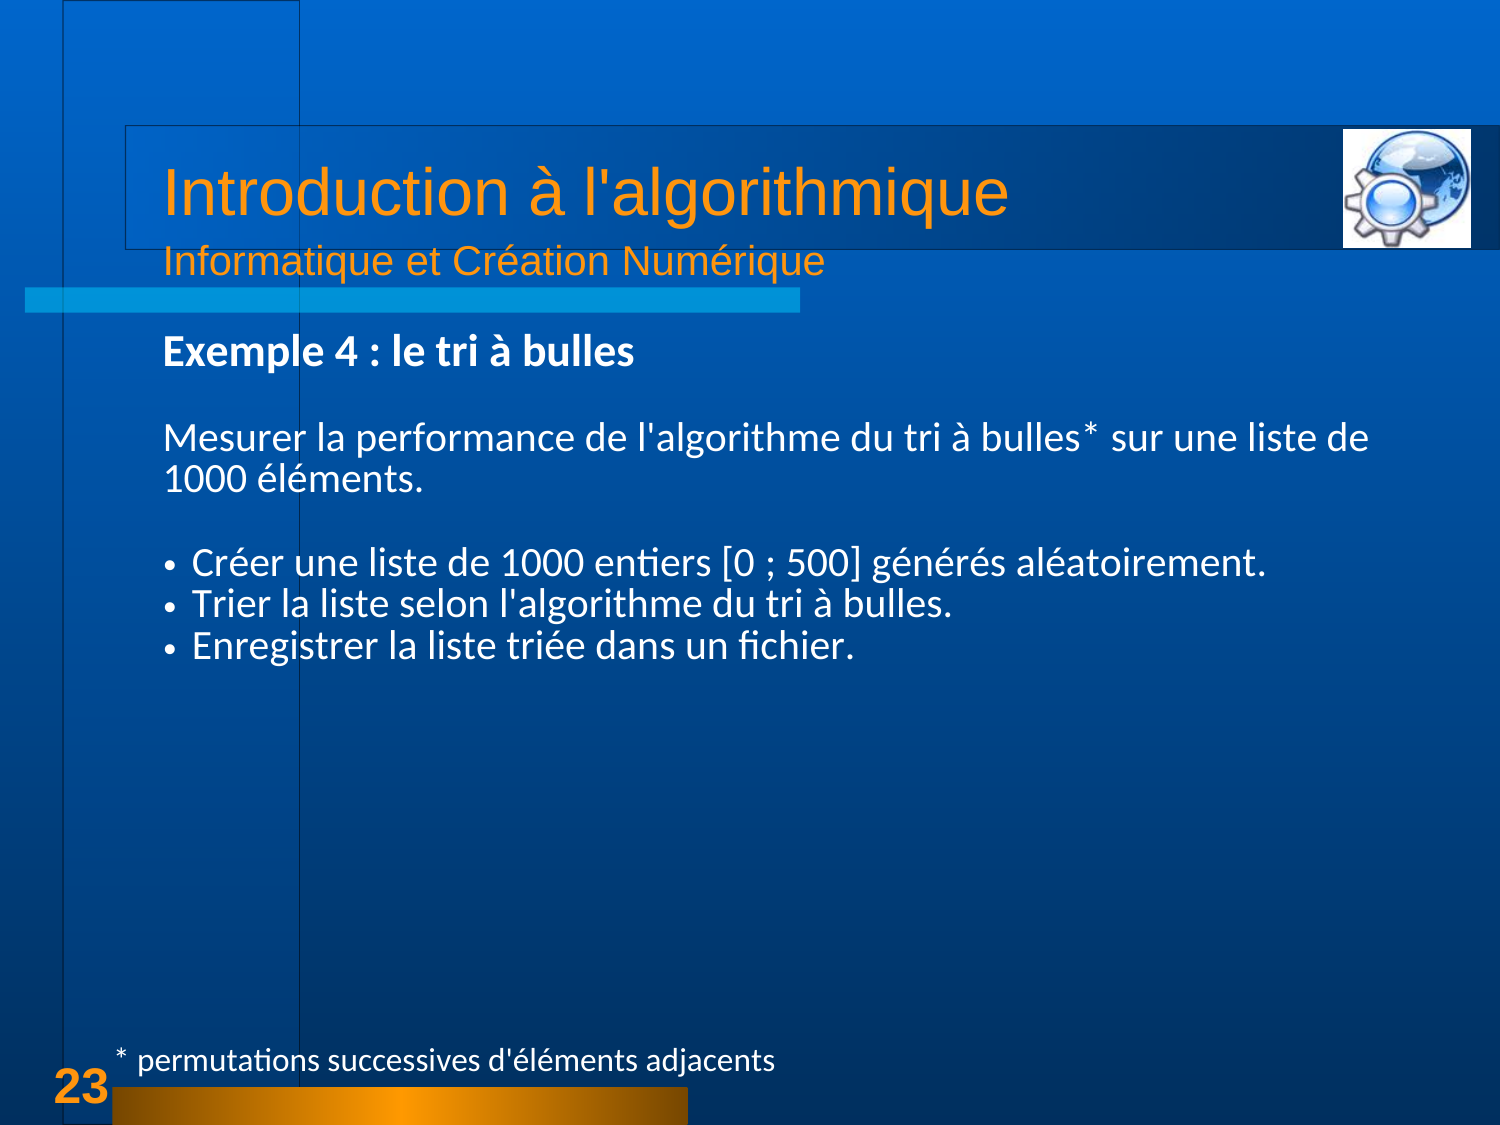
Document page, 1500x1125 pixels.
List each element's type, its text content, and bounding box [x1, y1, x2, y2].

text_box * permutations successives d'éléments adjacents [98, 1039, 1152, 1095]
picture [1343, 129, 1471, 248]
text_box Exemple 4 : le tri à bulles Mesurer la performance de l'algorithme du tri à bulles* sur une liste de 1000 éléments. Créer une liste de 1000 entiers [0 ; 500] générés aléatoirement. Trier la liste selon l'algorithme du tri à bulles. Enregistrer la liste triée dans un fichier. [147, 324, 1418, 945]
